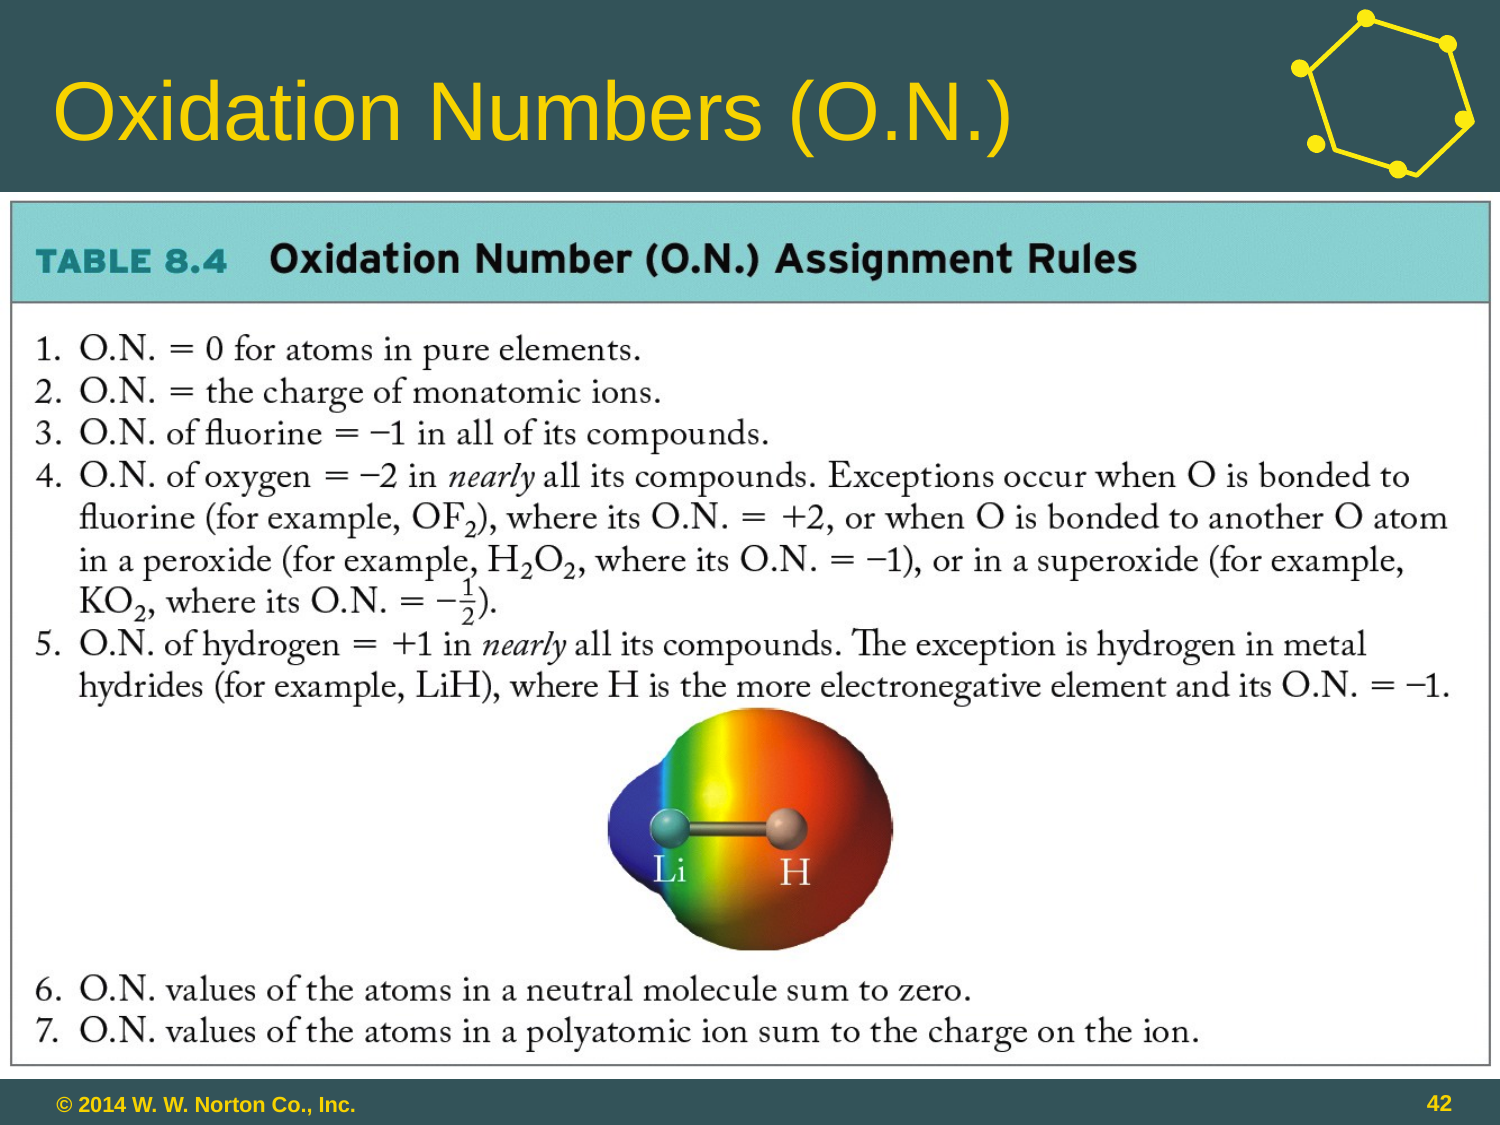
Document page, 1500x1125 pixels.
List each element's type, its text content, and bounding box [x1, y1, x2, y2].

title Oxidation Numbers (O.N.) [37, 19, 1118, 192]
picture [0, 192, 1500, 1075]
slide_number <number> [1408, 1085, 1468, 1120]
